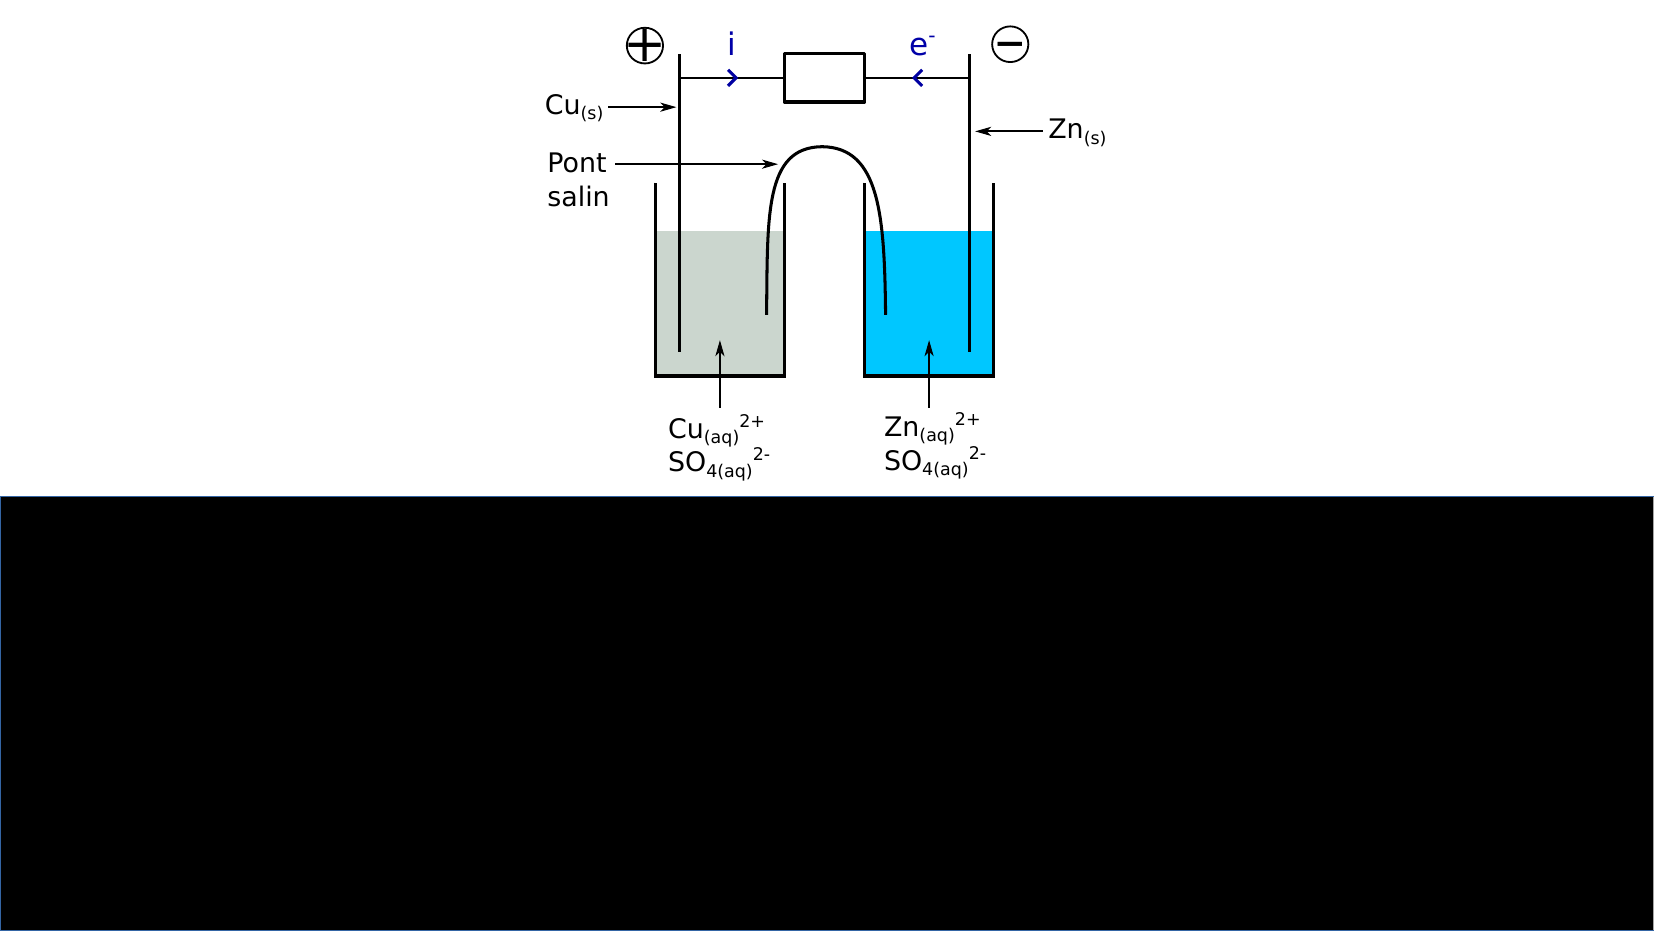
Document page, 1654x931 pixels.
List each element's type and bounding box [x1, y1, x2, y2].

text_box [0, 496, 1654, 931]
picture [543, 11, 1111, 485]
